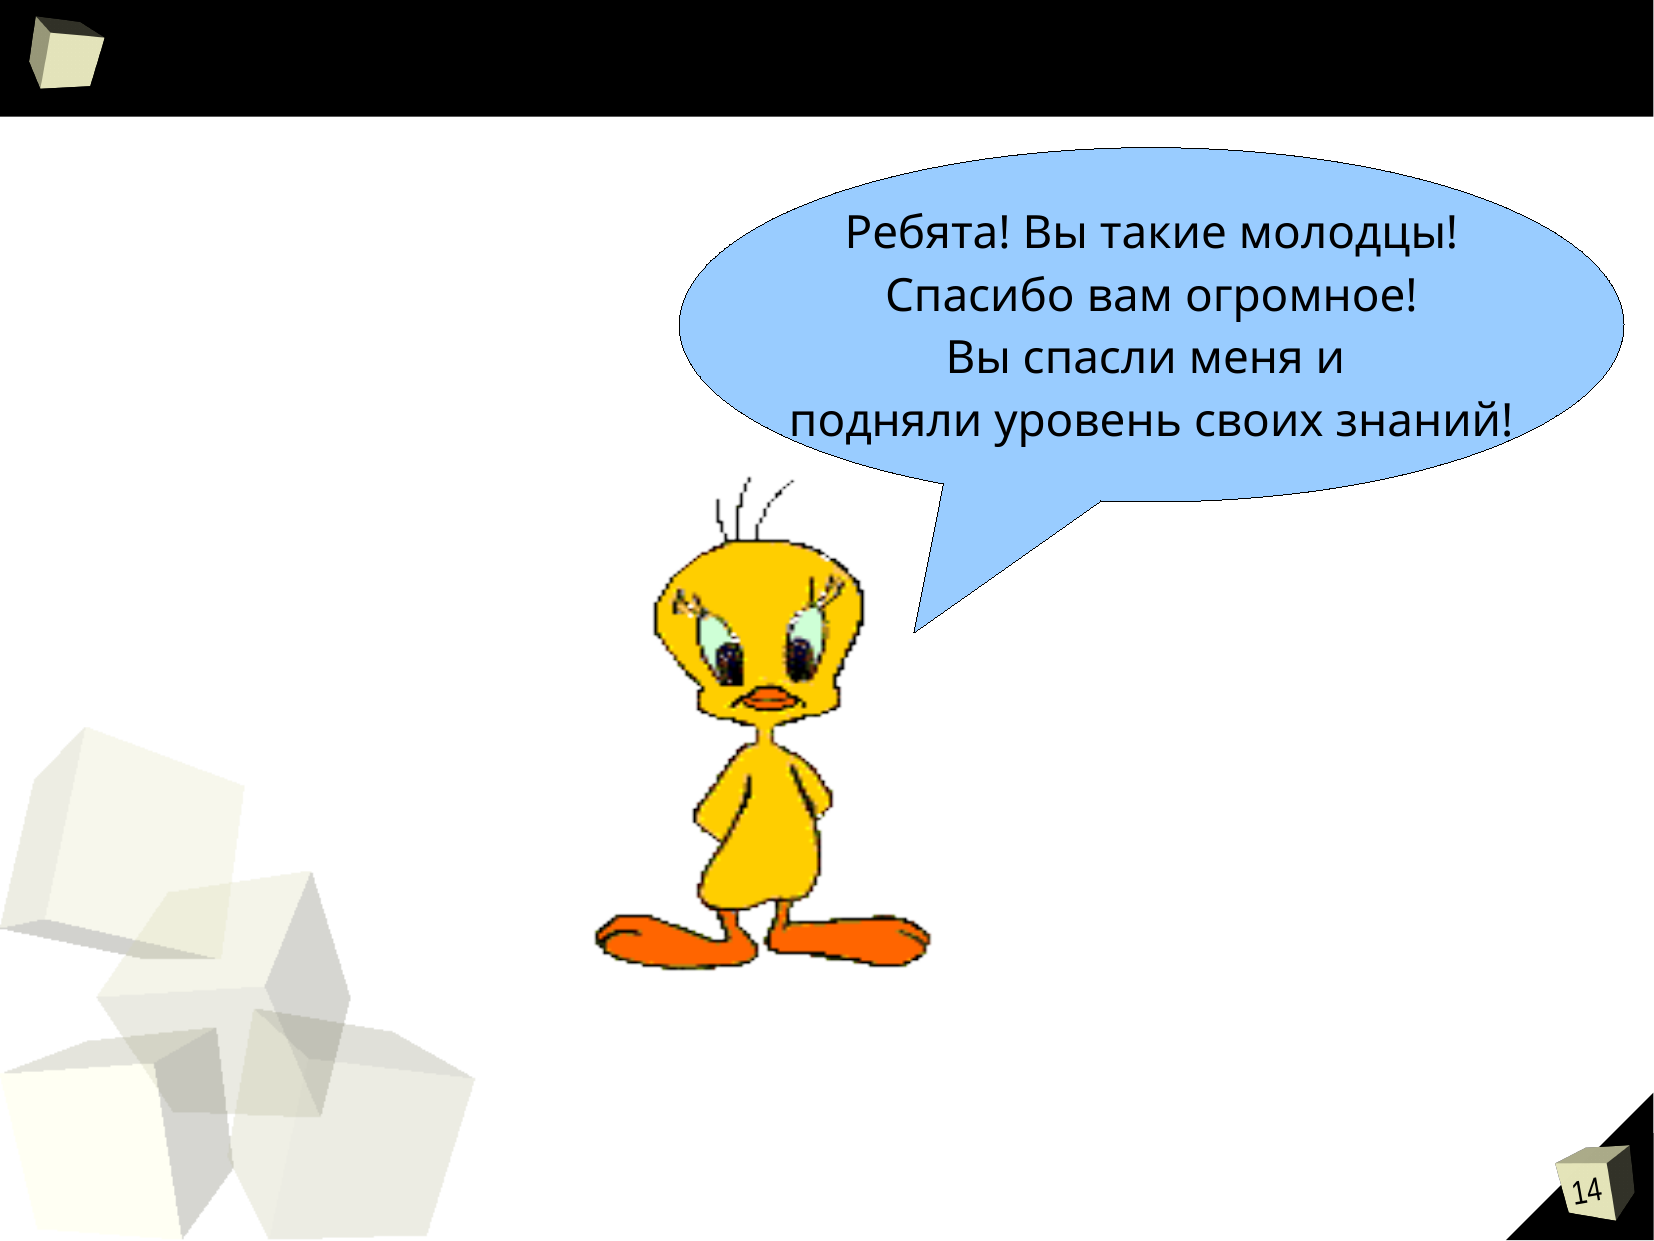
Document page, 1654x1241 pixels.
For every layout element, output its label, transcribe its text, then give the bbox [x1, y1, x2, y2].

picture [0, 726, 477, 1241]
picture [561, 409, 952, 1034]
text_box Ребята! Вы такие молодцы! Спасибо вам огромное! Вы спасли меня и подняли уровень своих знаний! [679, 147, 1625, 633]
